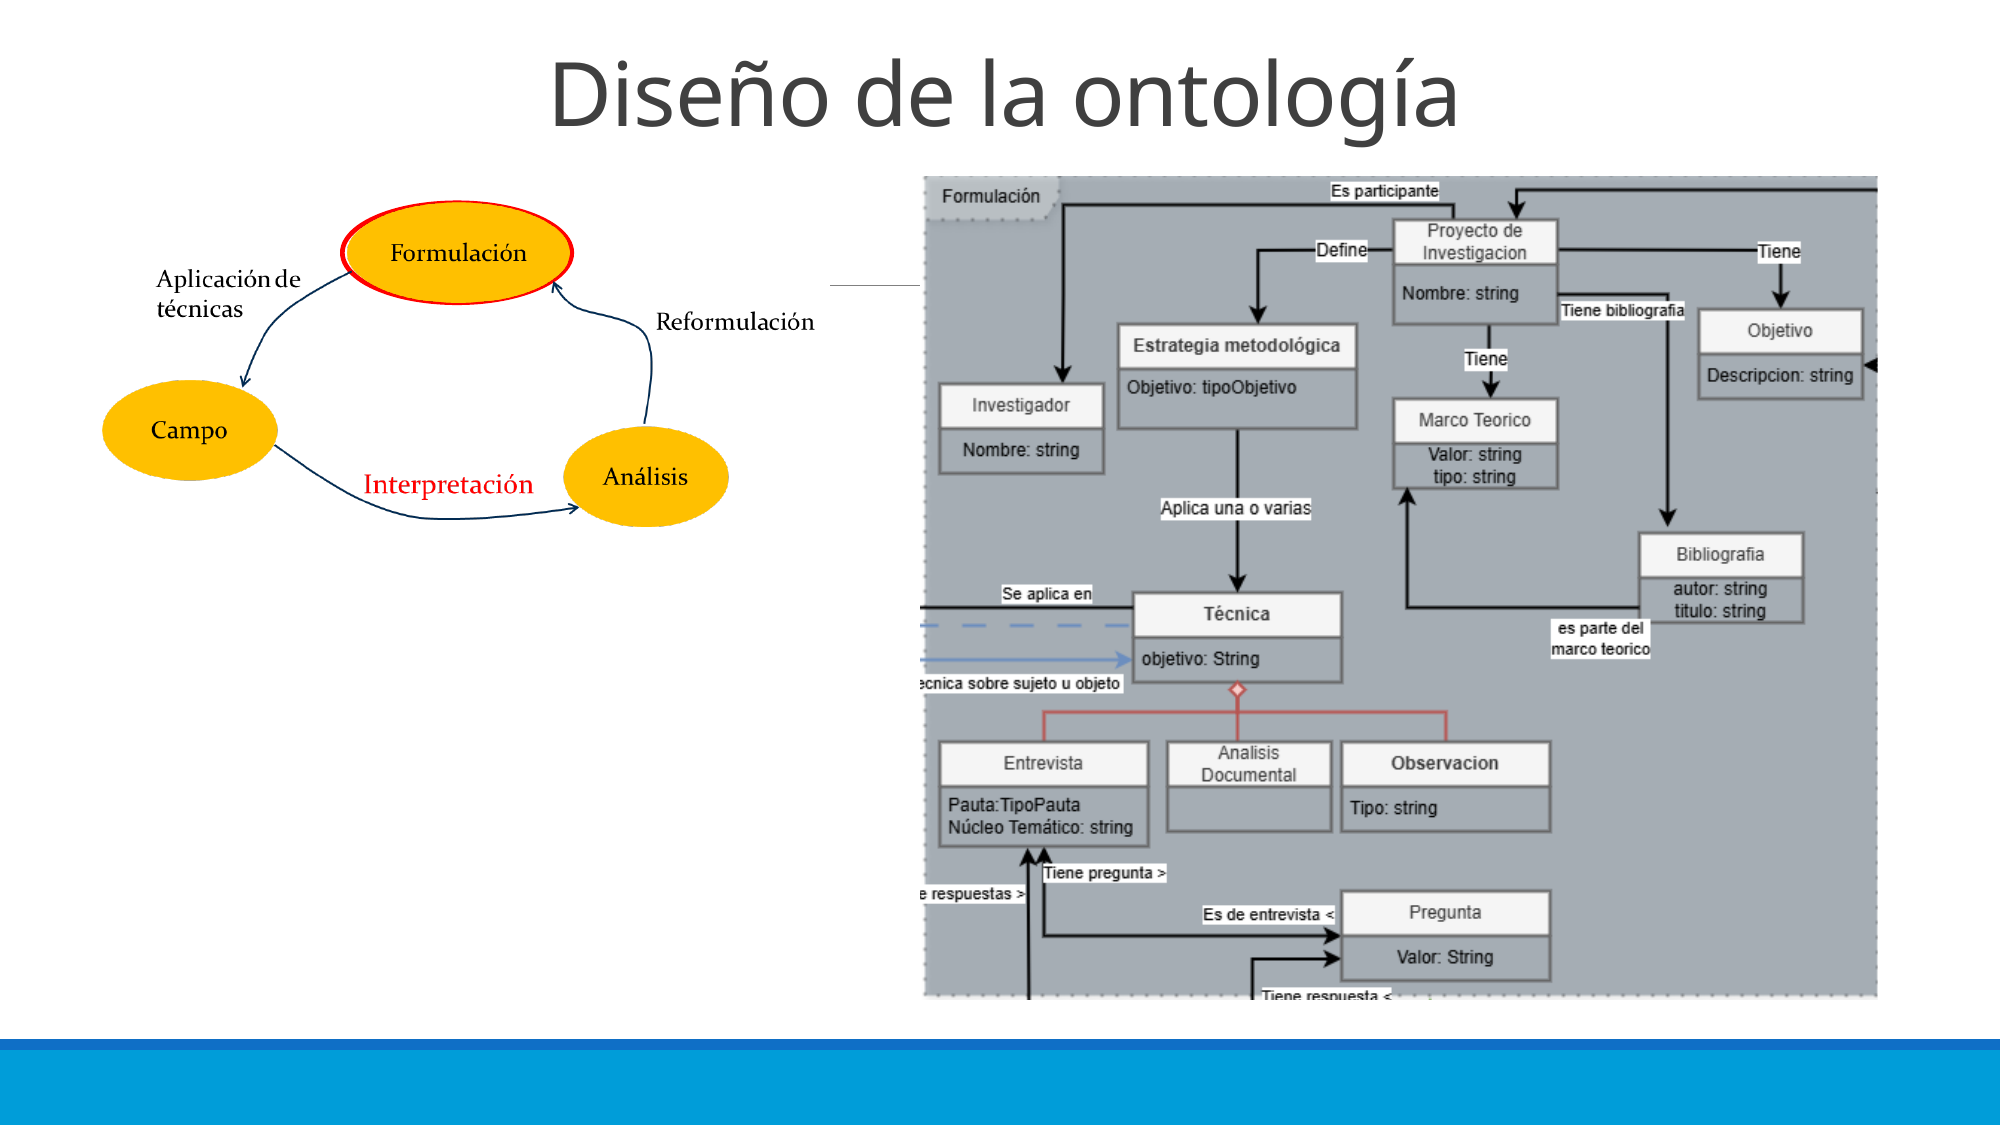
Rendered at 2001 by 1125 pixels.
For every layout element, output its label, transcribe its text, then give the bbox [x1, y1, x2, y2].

picture [920, 176, 1878, 1000]
title Diseño de la ontología [180, 45, 1830, 152]
picture [102, 202, 830, 527]
